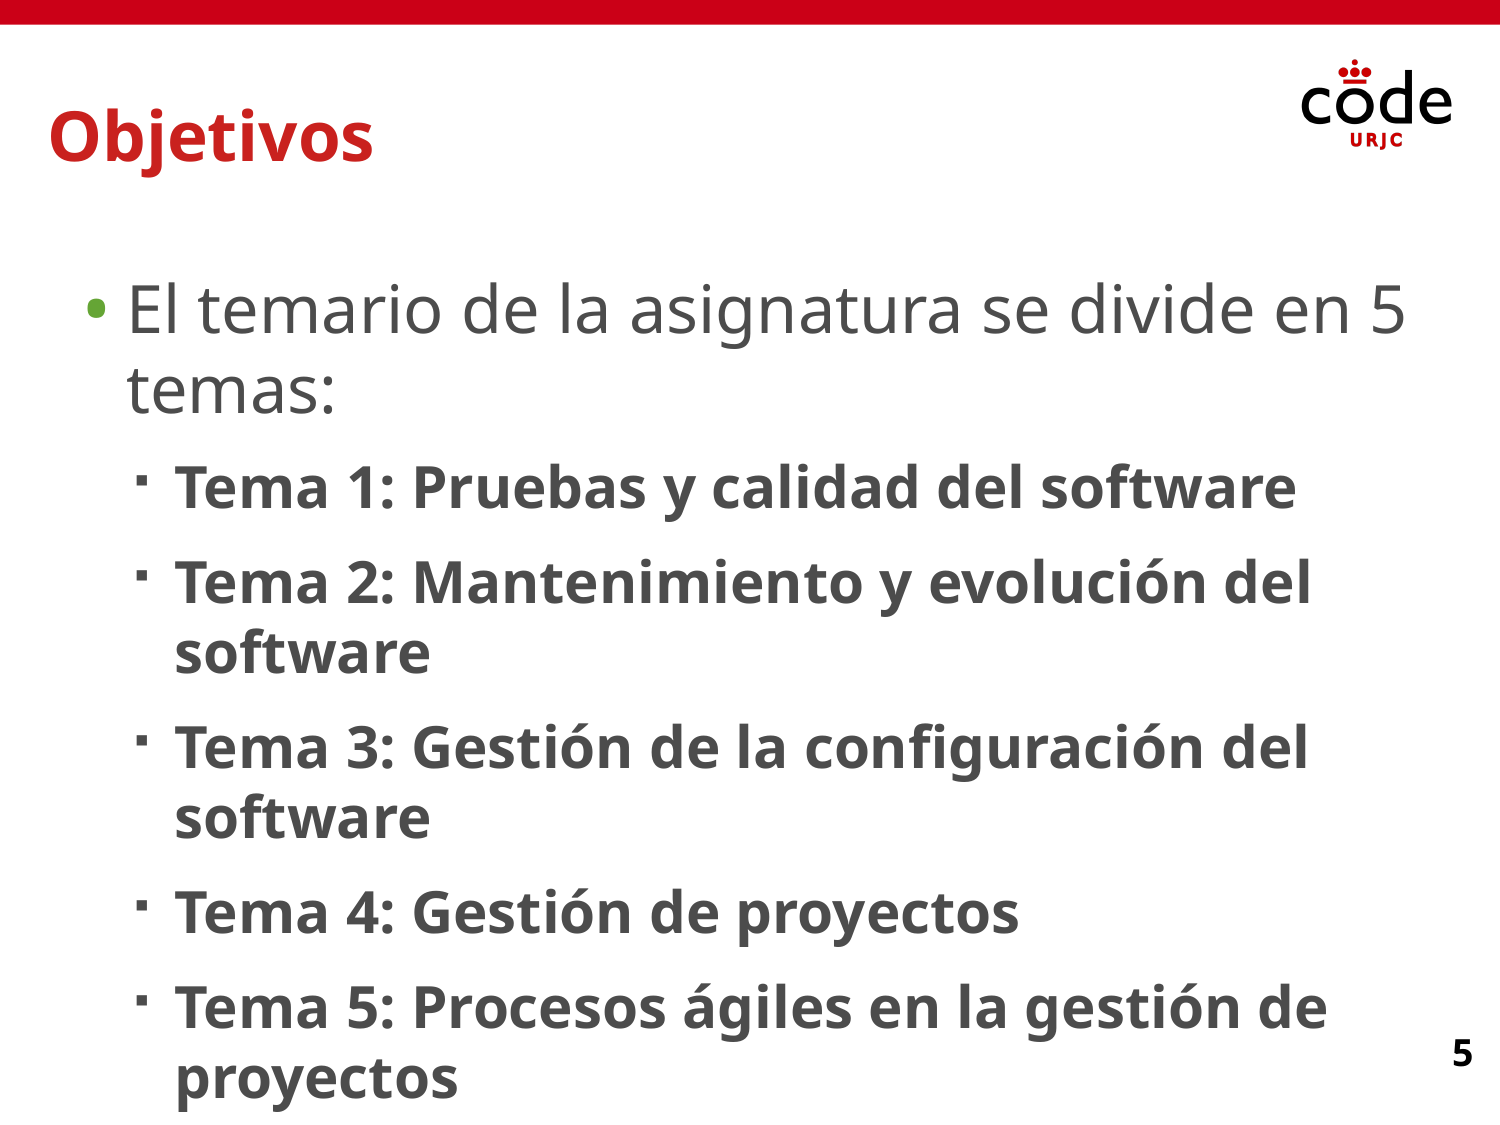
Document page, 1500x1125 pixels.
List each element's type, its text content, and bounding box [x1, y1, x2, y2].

title Objetivos [32, 79, 1383, 189]
list El temario de la asignatura se divide en 5 temas: Tema 1: Pruebas y calidad del software Tema 2: Mantenimiento y evolución del software Tema 3: Gestión de la configuración del software Tema 4: Gestión de proyectos Tema 5: Procesos ágiles en la gestión de proyectos [51, 259, 1436, 1040]
picture [1284, 50, 1468, 161]
